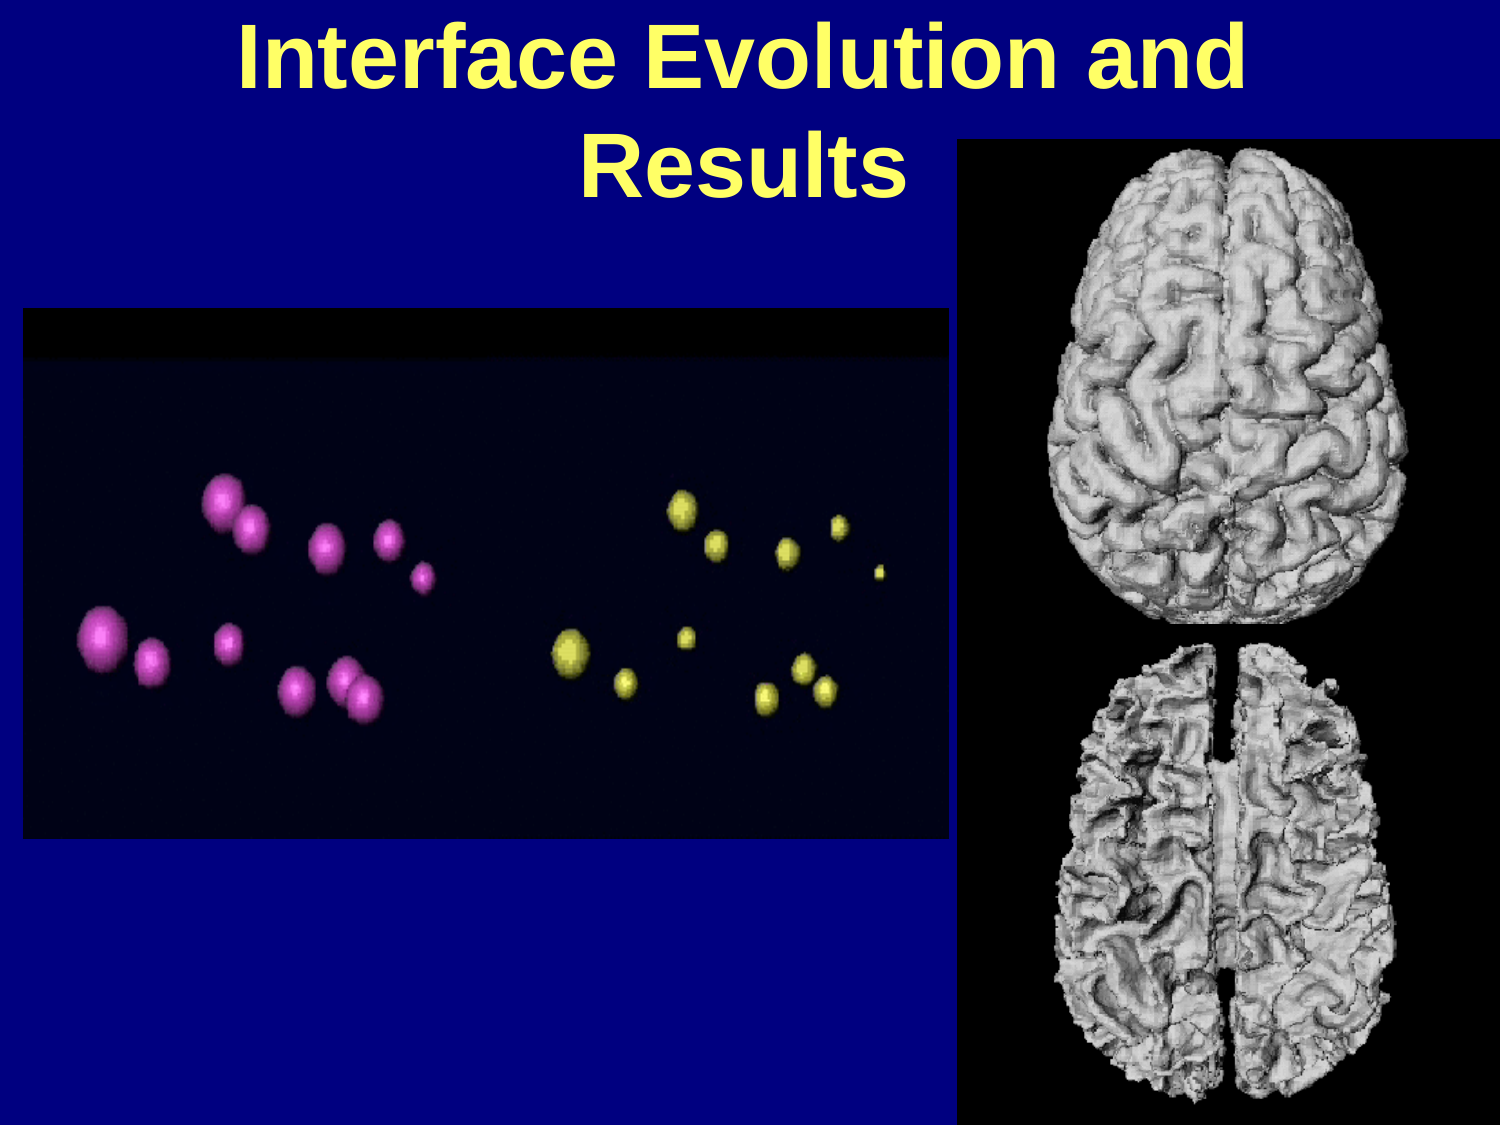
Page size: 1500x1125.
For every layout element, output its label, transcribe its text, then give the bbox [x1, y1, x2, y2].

picture [23, 308, 949, 839]
picture [957, 139, 1500, 1125]
title Interface Evolution and Results [99, 0, 1388, 225]
